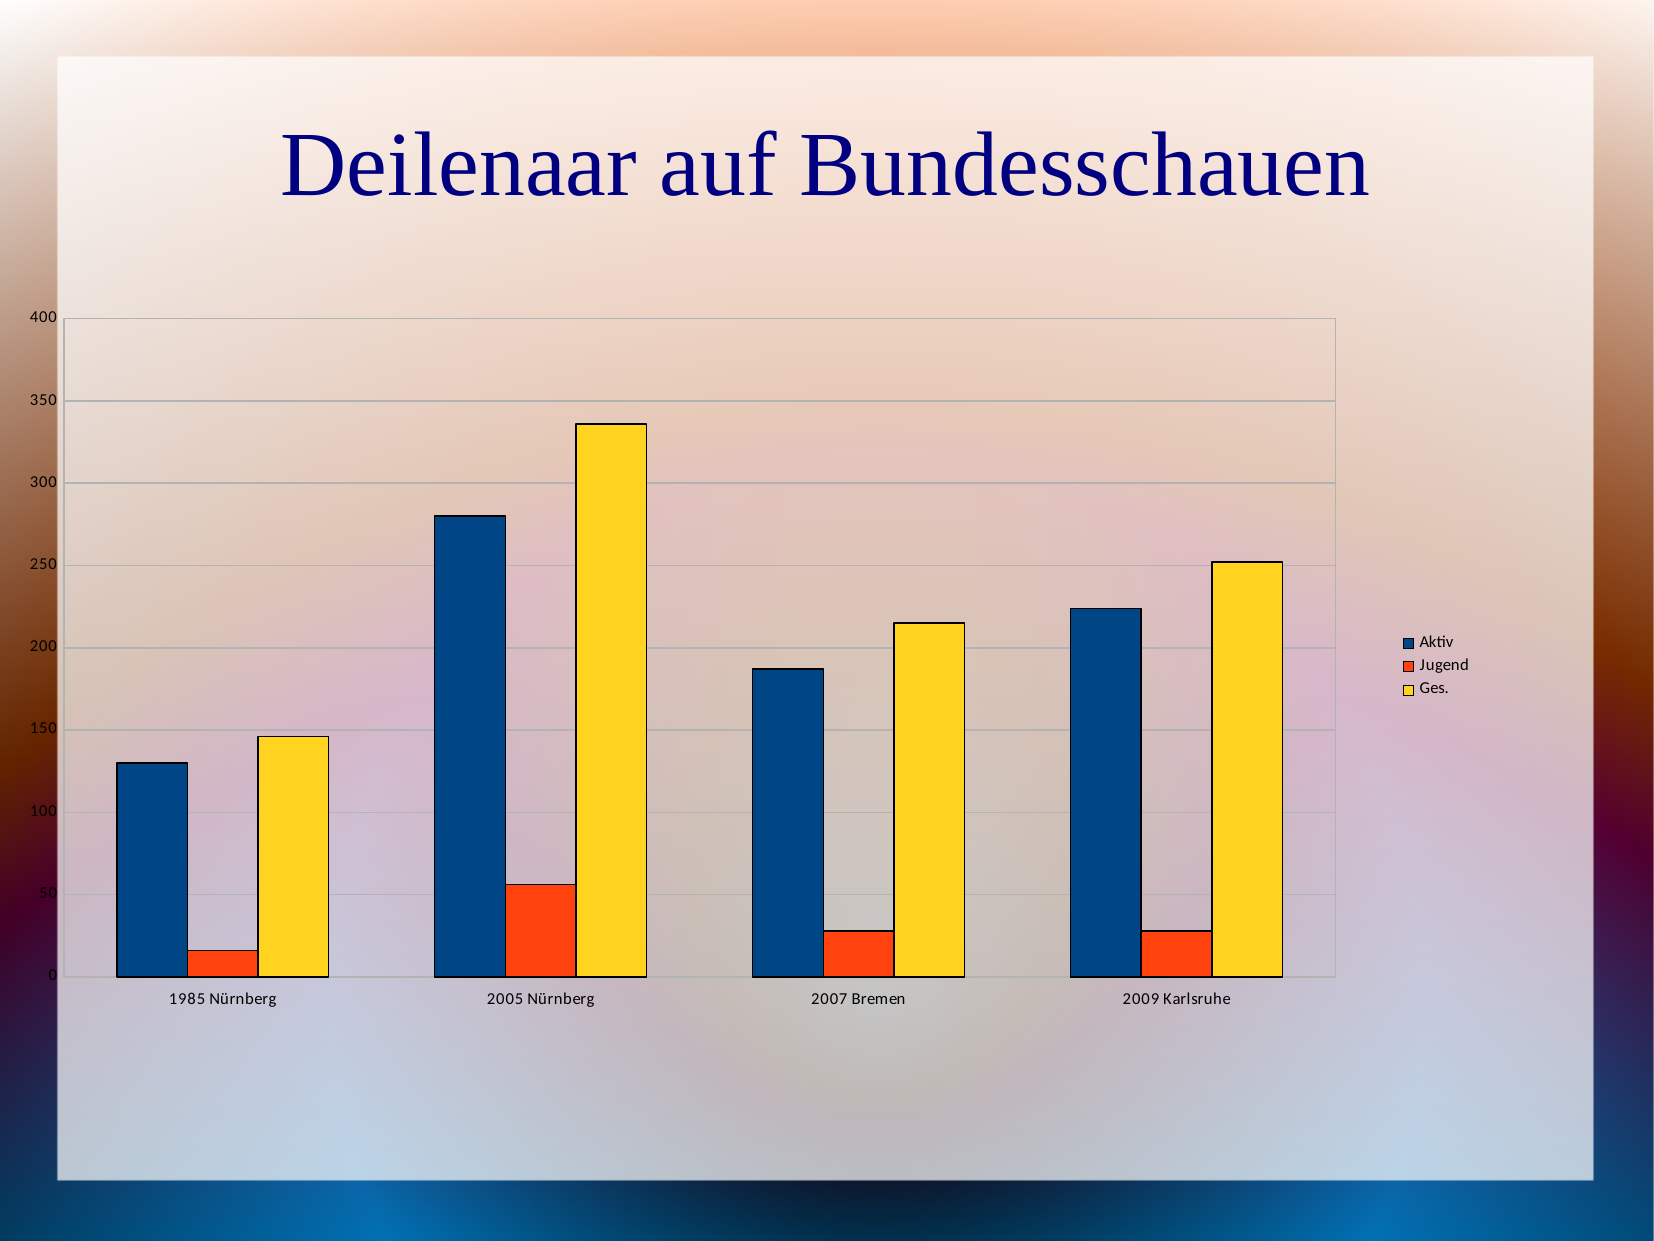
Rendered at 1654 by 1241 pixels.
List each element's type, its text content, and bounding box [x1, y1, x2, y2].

title Deilenaar auf Bundesschauen [82, 62, 1571, 256]
chart [0, 295, 1489, 1039]
